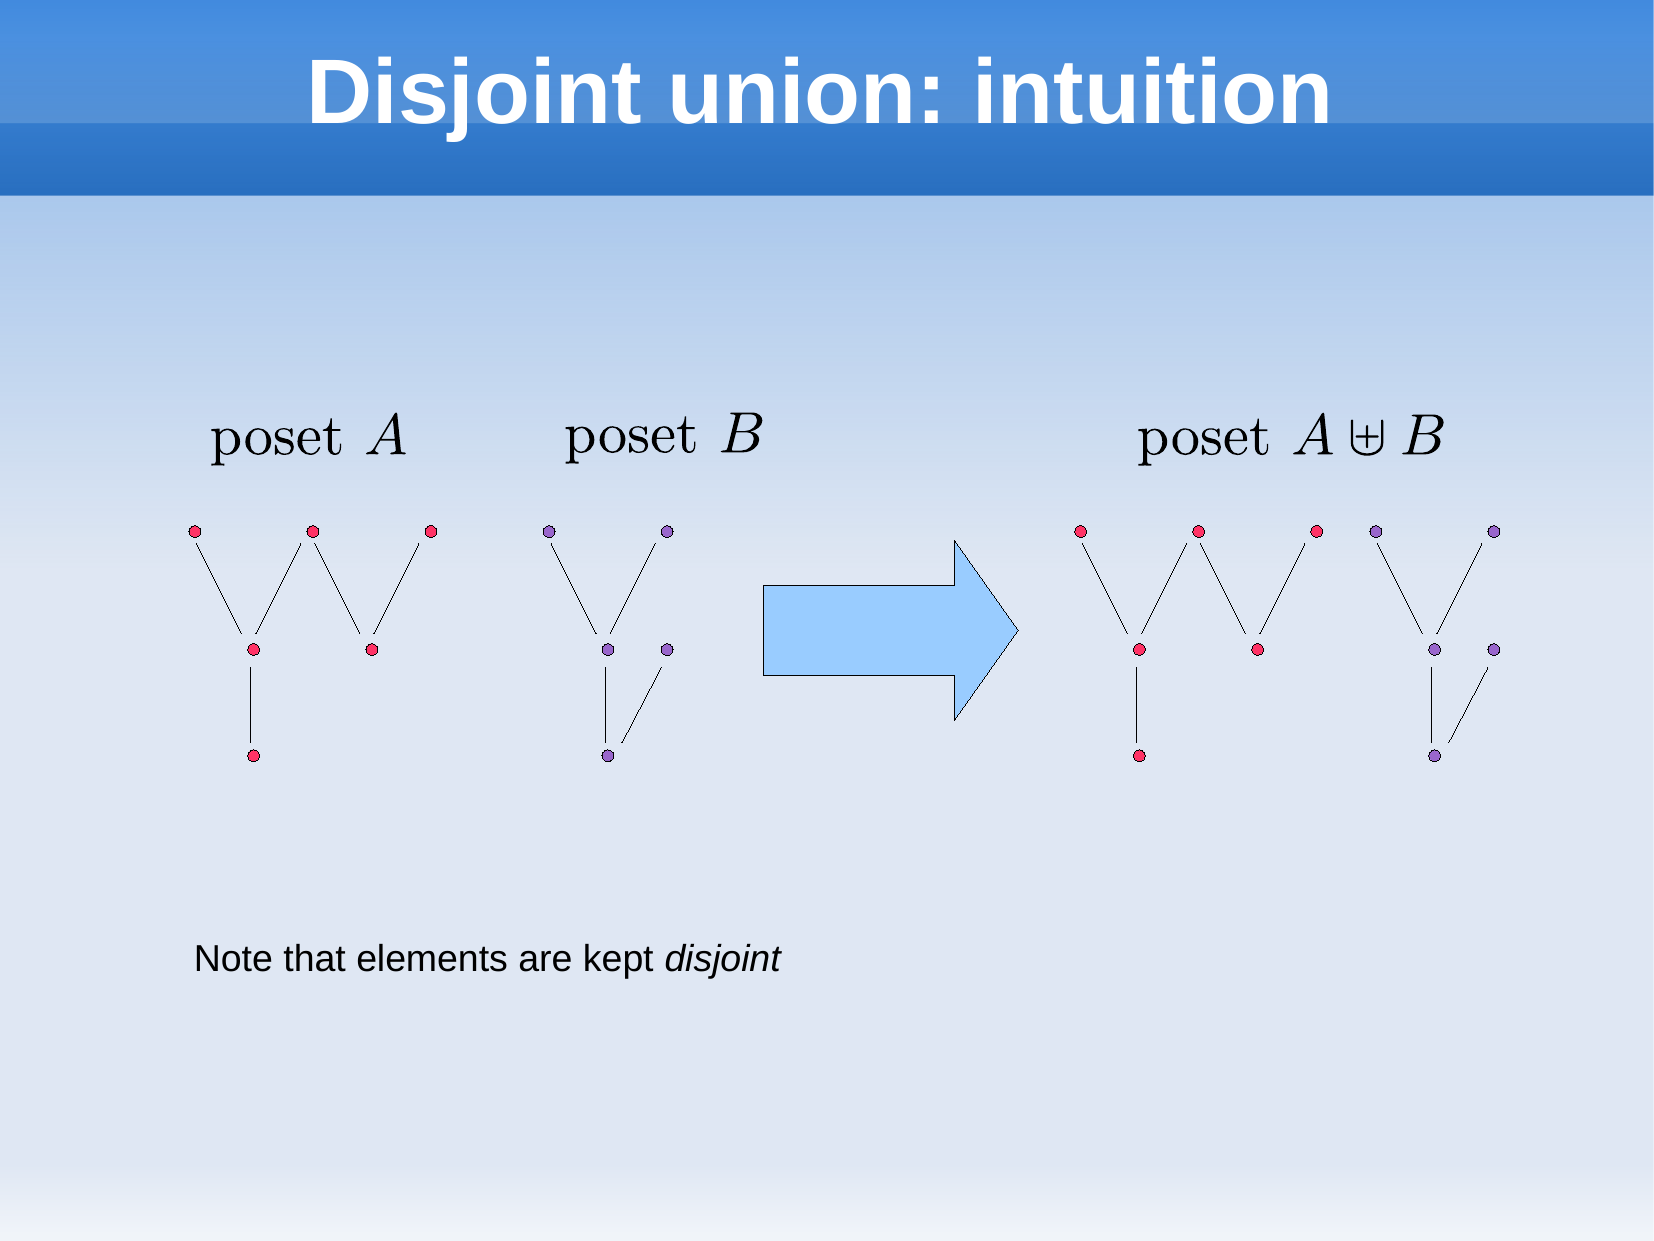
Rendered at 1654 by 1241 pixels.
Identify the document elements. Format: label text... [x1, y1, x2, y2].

text_box [1369, 525, 1382, 538]
text_box [425, 525, 437, 538]
text_box [601, 749, 614, 762]
text_box [1074, 525, 1087, 538]
text_box [1487, 643, 1500, 656]
text_box [247, 643, 260, 656]
text_box [543, 525, 556, 538]
text_box [188, 525, 201, 538]
text_box Note that elements are kept disjoint [179, 930, 796, 987]
text_box [306, 525, 319, 538]
text_box [763, 540, 1019, 721]
picture [0, 0, 1654, 1241]
text_box [1192, 525, 1205, 538]
text_box [1251, 643, 1264, 656]
text_box [602, 643, 614, 656]
text_box [247, 749, 260, 762]
text_box [365, 643, 378, 656]
text_box [1133, 643, 1146, 656]
text_box [1310, 525, 1323, 538]
text_box [1428, 643, 1441, 656]
text_box [661, 525, 674, 538]
text_box [1428, 749, 1441, 762]
title Disjoint union: intuition [76, 0, 1565, 188]
text_box [1133, 749, 1146, 762]
text_box [1487, 525, 1500, 538]
text_box [661, 643, 674, 656]
